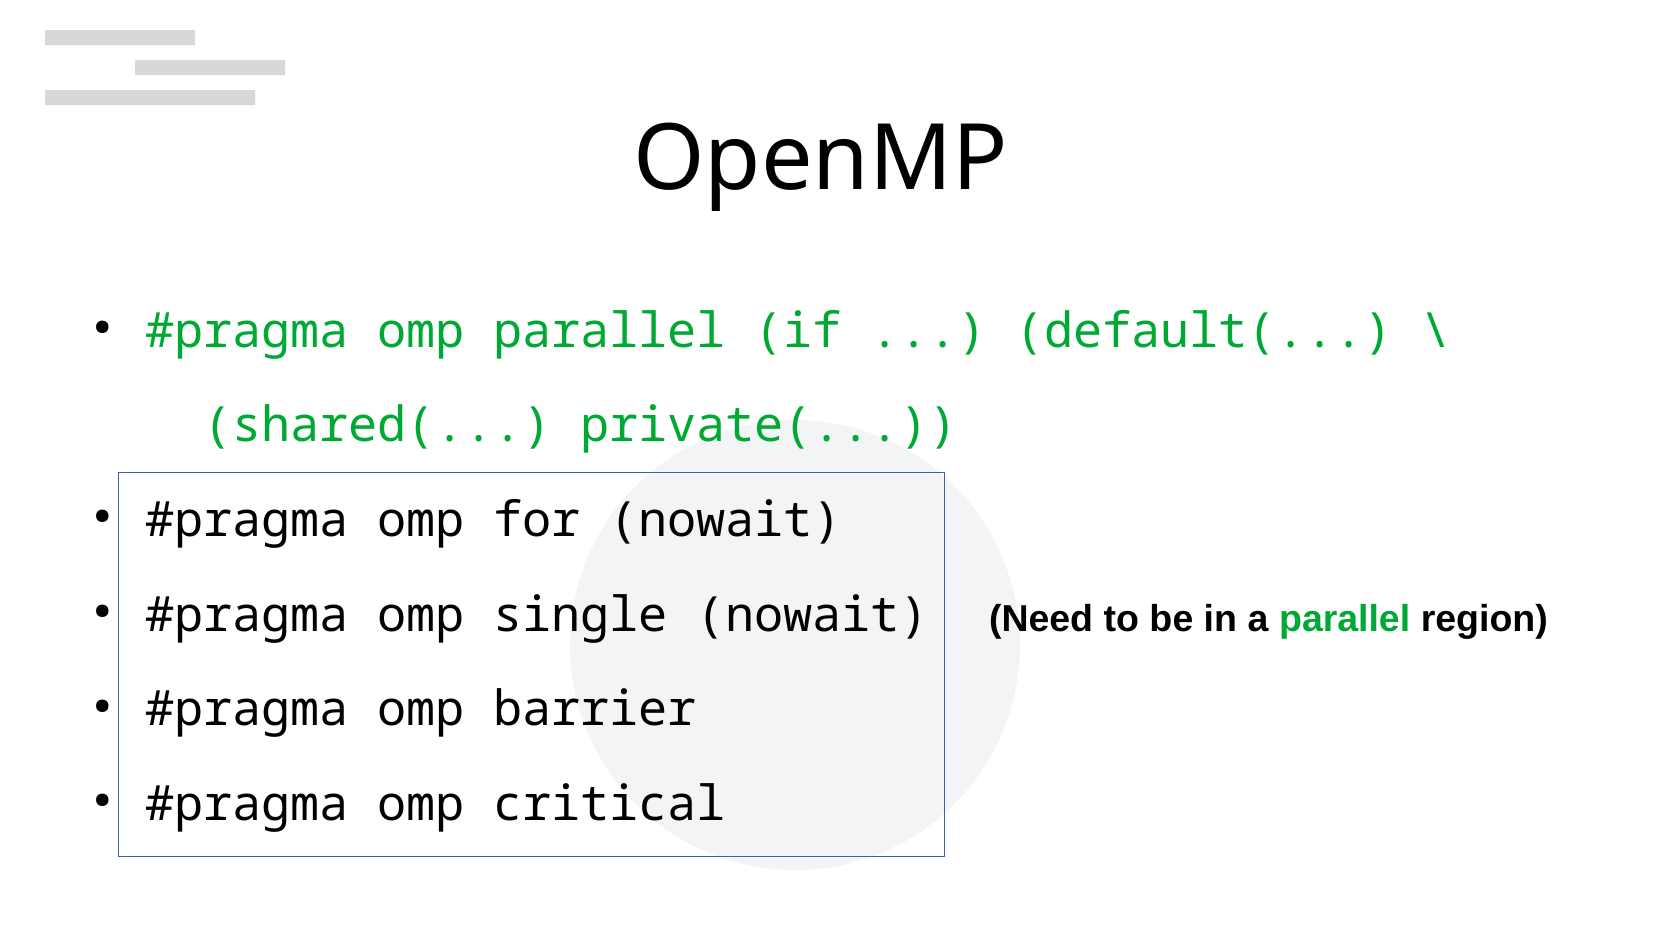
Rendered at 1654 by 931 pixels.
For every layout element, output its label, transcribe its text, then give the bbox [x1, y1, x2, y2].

list #pragma omp parallel (if ...) (default(...) \ (shared(...) private(...)) #pragma omp for (nowait) #pragma omp single (nowait) #pragma omp barrier #pragma omp critical [119, 473, 944, 835]
title OpenMP [76, 76, 1565, 233]
text_box (Need to be in a parallel region) [974, 590, 1565, 650]
list #pragma omp parallel (if ...) (default(...) \ (shared(...) private(...)) #pragma omp for (nowait) #pragma omp single (nowait) #pragma omp barrier #pragma omp critical [76, 295, 1565, 835]
